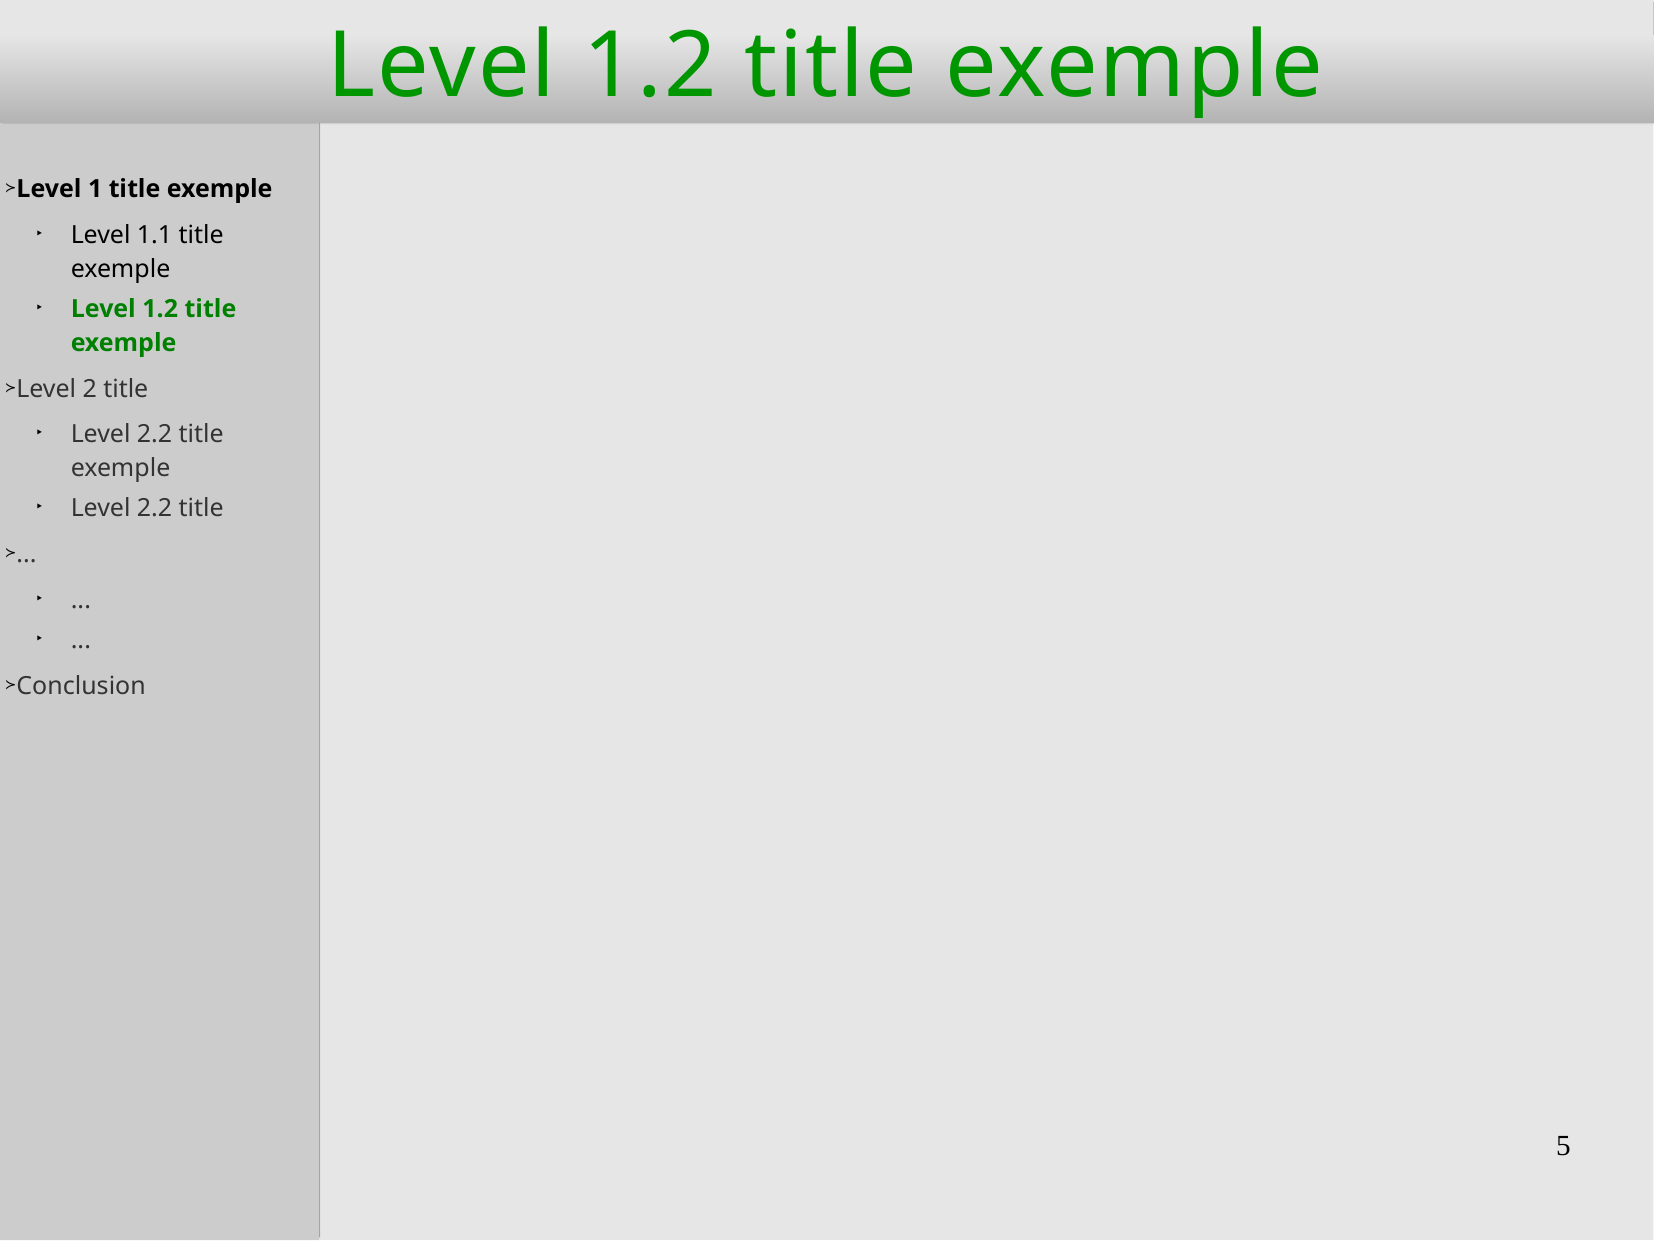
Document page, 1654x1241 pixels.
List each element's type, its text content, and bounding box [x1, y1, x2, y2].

list Level 1 title exemple Level 1.1 title exemple Level 1.2 title exemple Level 2 title Level 2.2 title exemple Level 2.2 title ... ... ... Conclusion [0, 123, 319, 1241]
text_box Level 1.2 title exemple [0, 0, 1654, 123]
